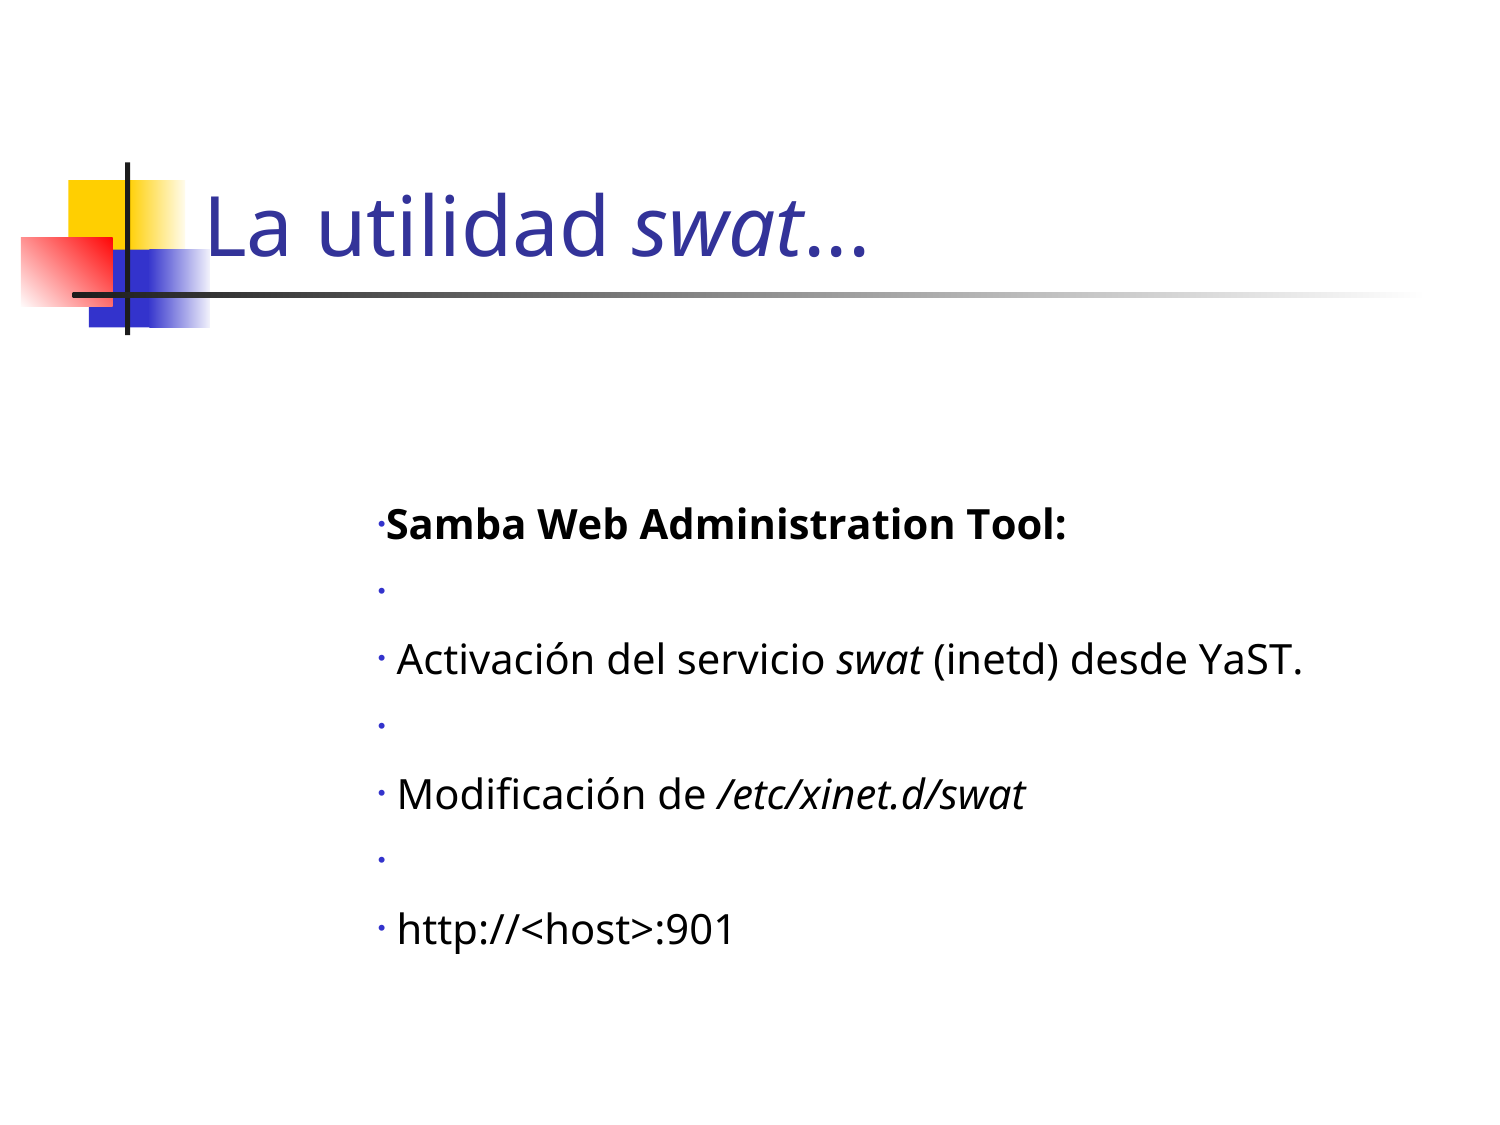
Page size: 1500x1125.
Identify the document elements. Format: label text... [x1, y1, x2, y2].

text_box Samba Web Administration Tool: Activación del servicio swat (inetd) desde YaST. Modificación de /etc/xinet.d/swat http://<host>:901 [362, 487, 1413, 951]
title La utilidad swat... [188, 101, 1468, 289]
